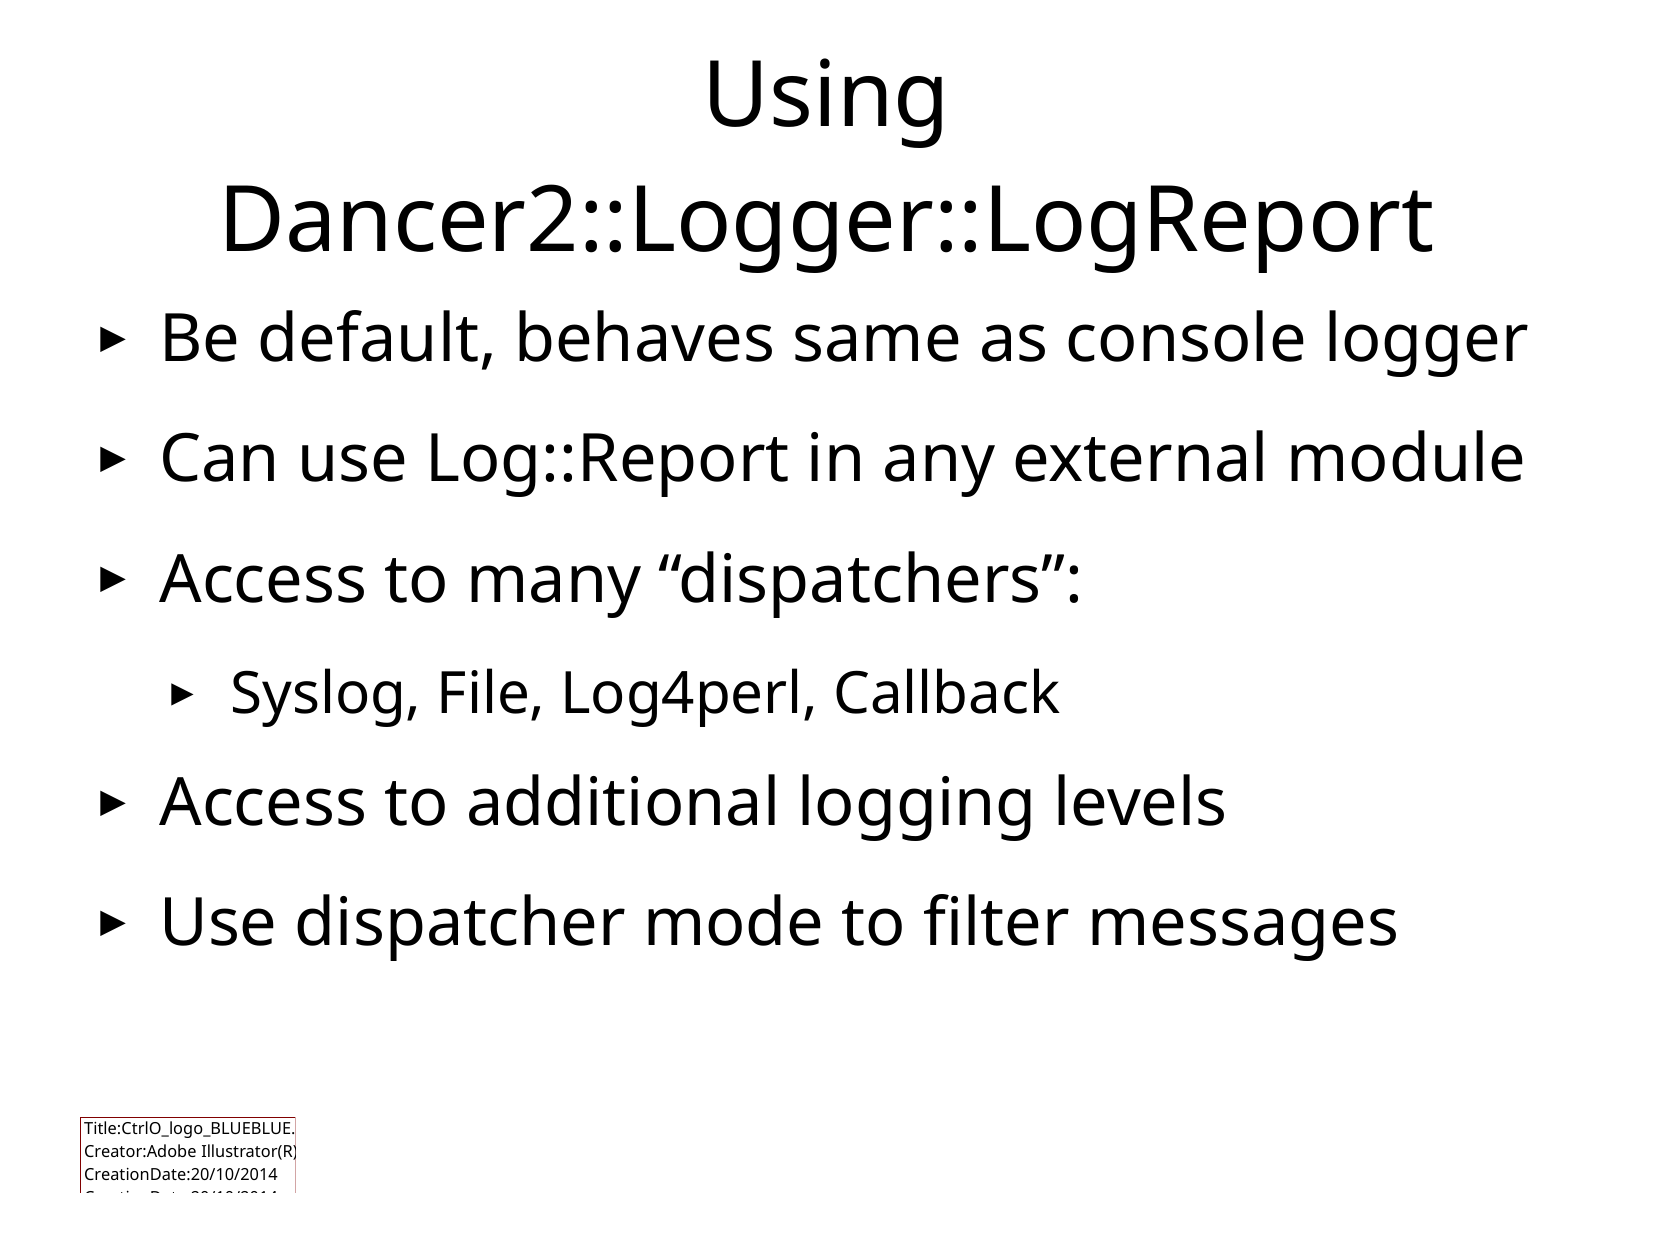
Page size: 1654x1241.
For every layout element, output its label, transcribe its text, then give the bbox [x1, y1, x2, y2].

list Be default, behaves same as console logger Can use Log::Report in any external module Access to many “dispatchers”: Syslog, File, Log4perl, Callback Access to additional logging levels Use dispatcher mode to filter messages [82, 290, 1571, 1010]
title Using Dancer2::Logger::LogReport [82, 49, 1571, 257]
